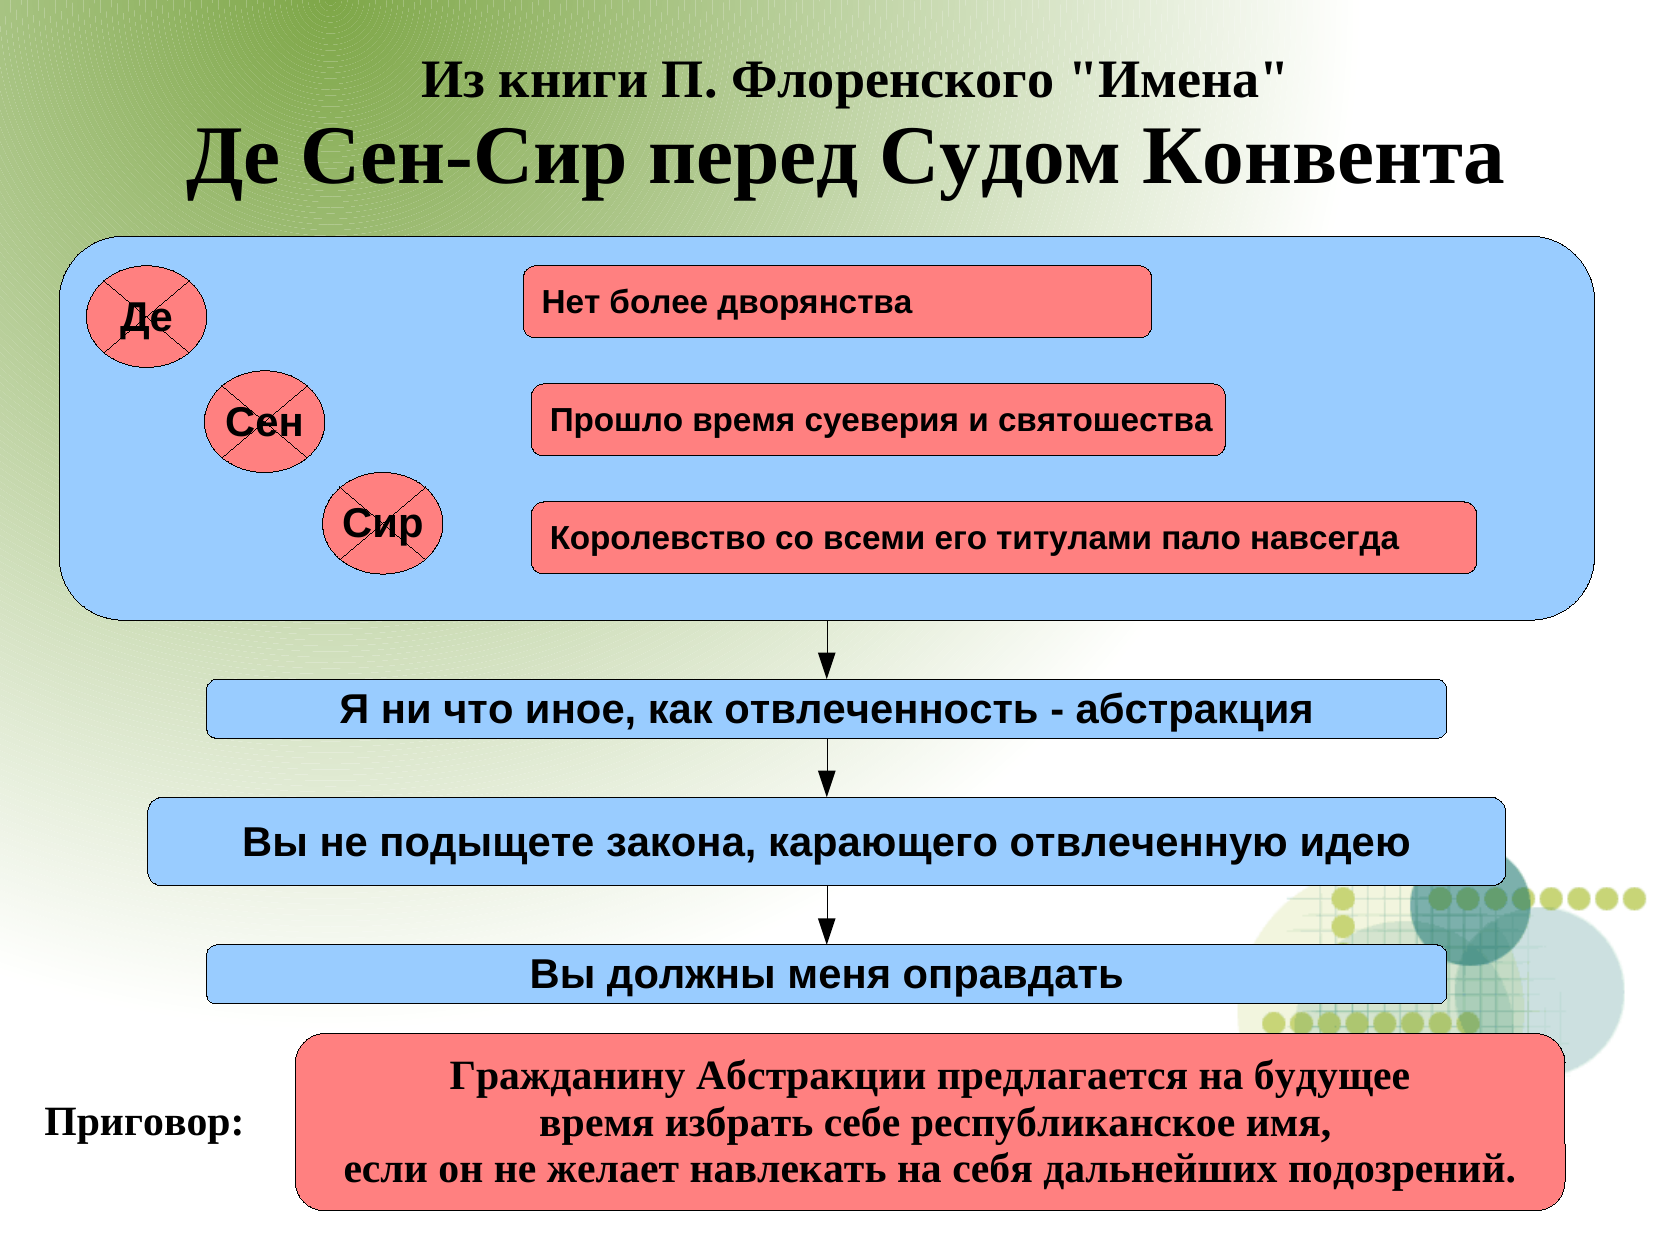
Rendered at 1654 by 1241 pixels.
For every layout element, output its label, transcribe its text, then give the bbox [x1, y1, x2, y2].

text_box Сен [204, 370, 325, 473]
text_box Де [86, 265, 207, 368]
text_box Прошло время суеверия и святошества [531, 383, 1226, 456]
text_box Из книги П. Флоренского "Имена" Де Сен-Сир перед Судом Конвента [59, 42, 1654, 211]
text_box Гражданину Абстракции предлагается на будущее время избрать себе республиканское имя, если он не желает навлекать на себя дальнейших подозрений. [295, 1033, 1566, 1211]
text_box Приговор: [29, 1090, 260, 1153]
text_box [59, 236, 1595, 621]
text_box Вы не подыщете закона, карающего отвлеченную идею [147, 797, 1506, 886]
text_box Вы должны меня оправдать [206, 944, 1447, 1004]
text_box Сир [322, 472, 443, 575]
text_box Я ни что иное, как отвлеченность - абстракция [206, 679, 1447, 739]
picture [1224, 792, 1654, 1211]
text_box Королевство со всеми его титулами пало навсегда [531, 501, 1477, 574]
text_box Нет более дворянства [523, 265, 1152, 338]
